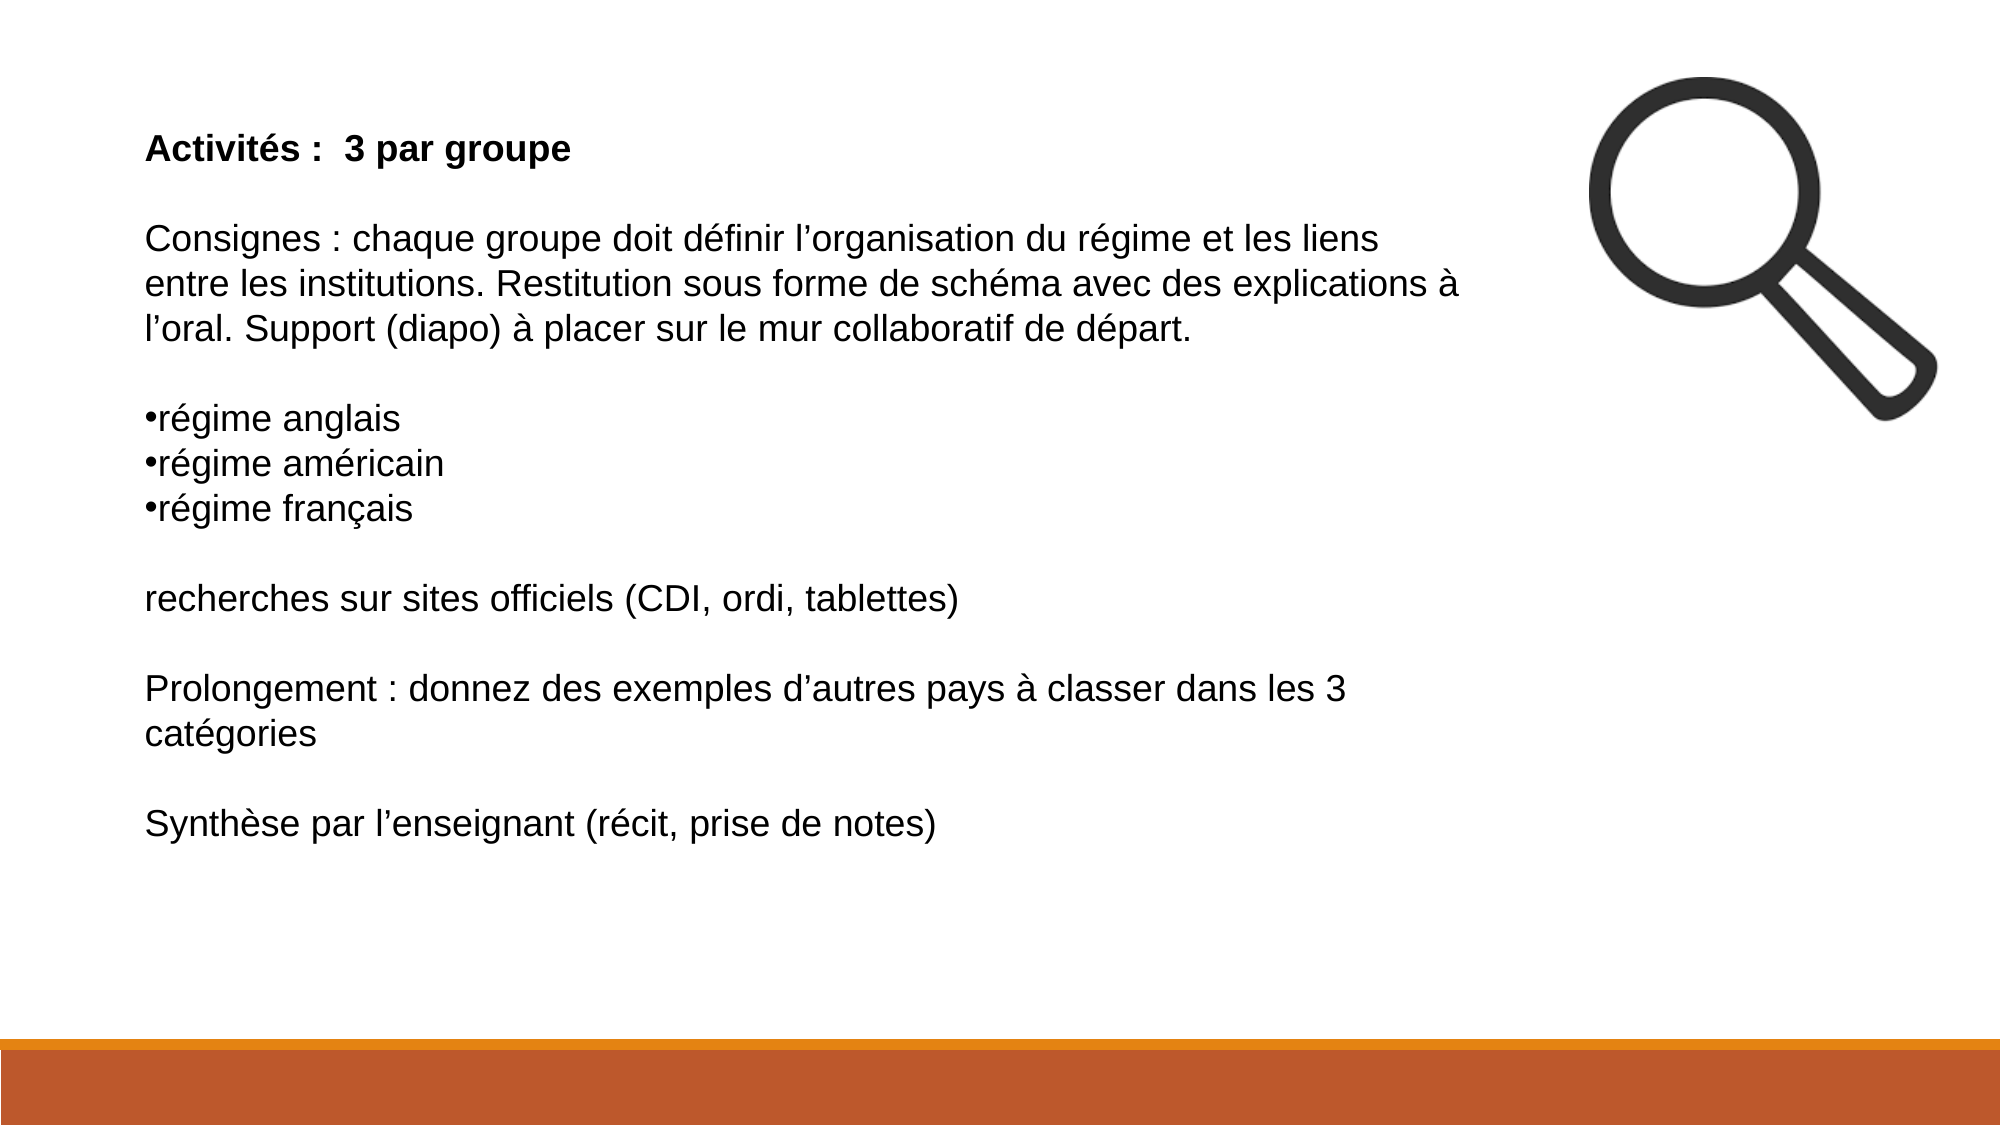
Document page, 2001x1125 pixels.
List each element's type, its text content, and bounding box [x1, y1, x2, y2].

picture [1589, 77, 1942, 429]
text_box Activités : 3 par groupe Consignes : chaque groupe doit définir l’organisation du régime et les liens entre les institutions. Restitution sous forme de schéma avec des explications à l’oral. Support (diapo) à placer sur le mur collaboratif de départ. régime anglais régime américain régime français recherches sur sites officiels (CDI, ordi, tablettes) Prolongement : donnez des exemples d’autres pays à classer dans les 3 catégories Synthèse par l’enseignant (récit, prise de notes) [130, 116, 1481, 851]
